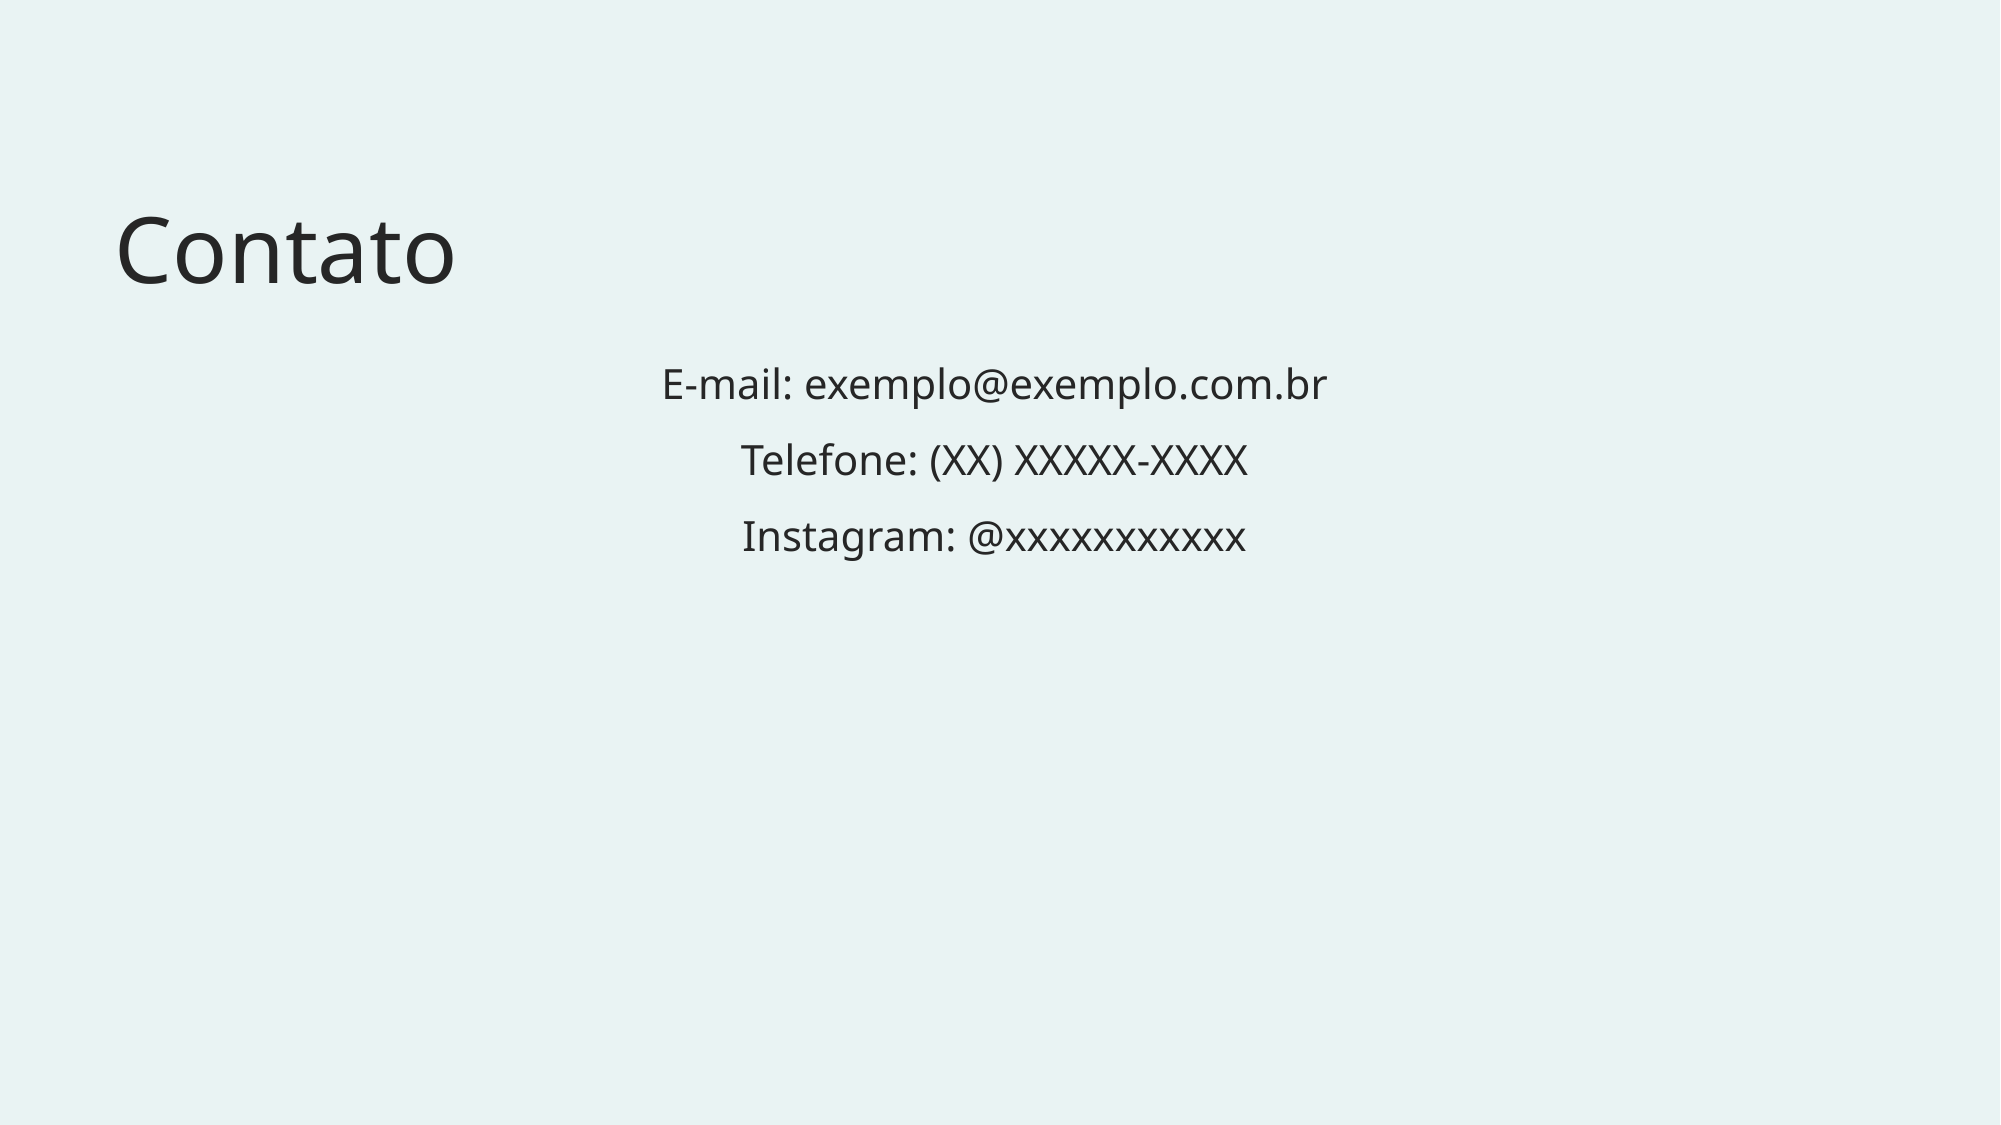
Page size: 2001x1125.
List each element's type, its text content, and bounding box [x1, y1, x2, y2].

title Contato [99, 91, 1900, 309]
list E-mail: exemplo@exemplo.com.br Telefone: (XX) XXXXX-XXXX Instagram: @xxxxxxxxxxx [99, 345, 1900, 1008]
